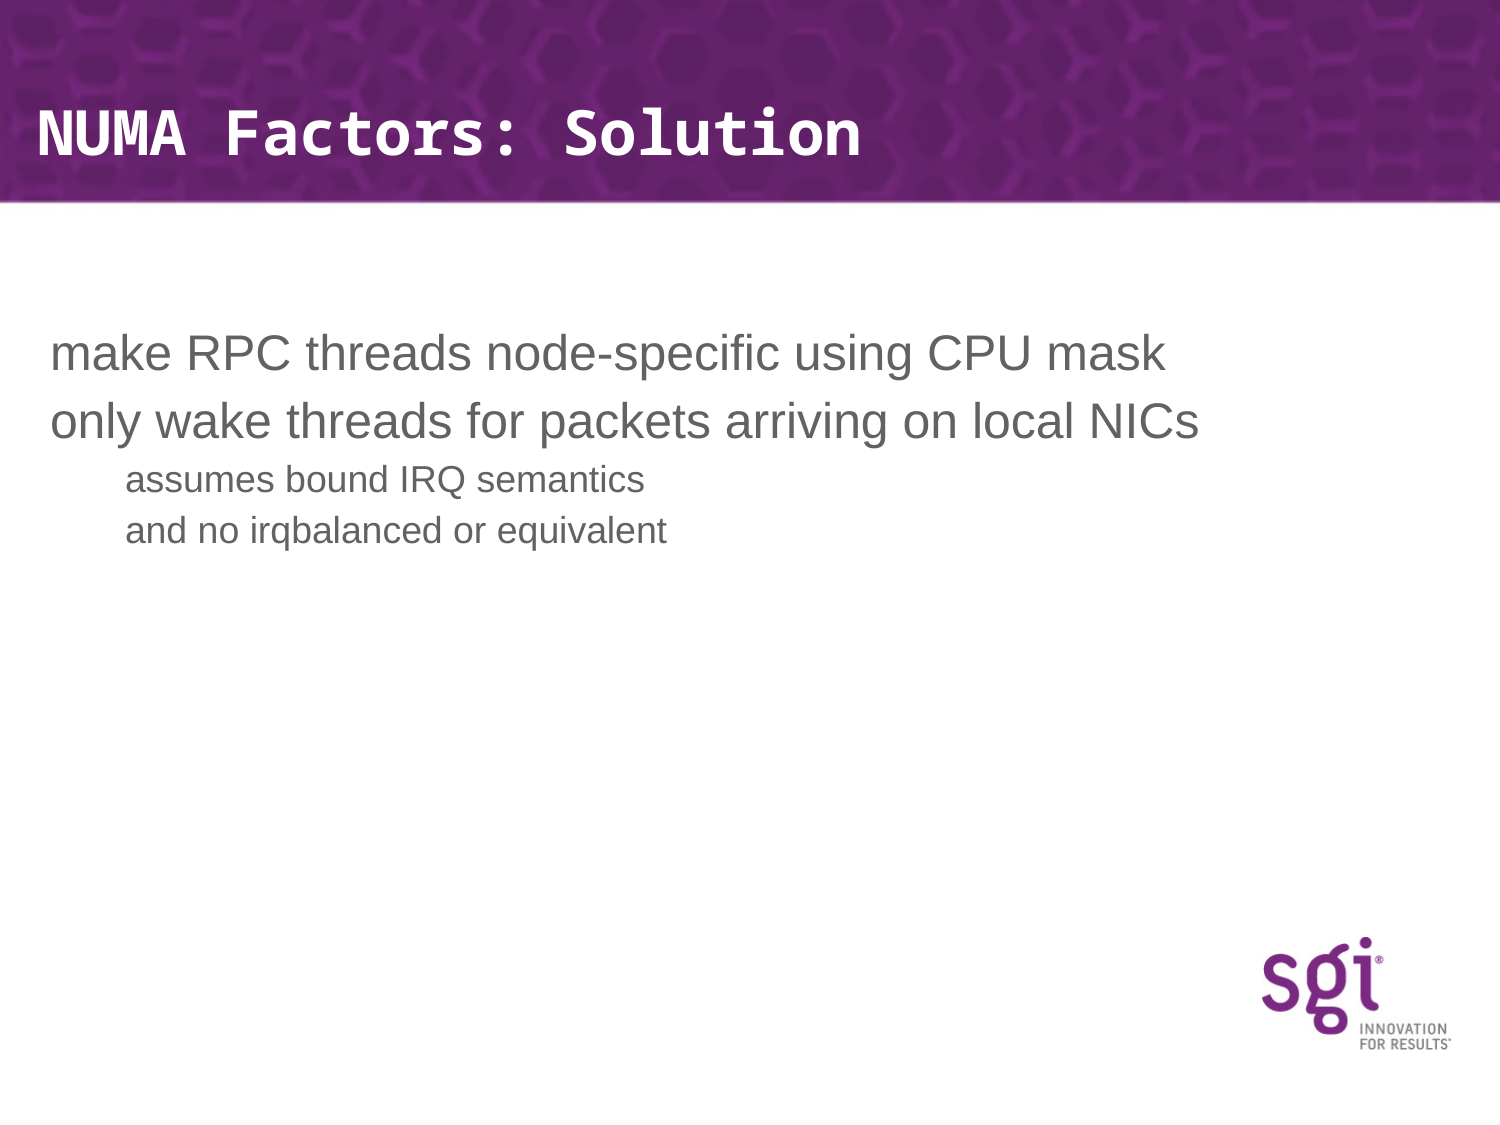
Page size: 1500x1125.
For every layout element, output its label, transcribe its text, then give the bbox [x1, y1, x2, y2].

picture [0, 0, 1500, 1050]
list make RPC threads node-specific using CPU mask only wake threads for packets arriving on local NICs assumes bound IRQ semantics and no irqbalanced or equivalent [50, 324, 1326, 863]
title NUMA Factors: Solution [37, 37, 1313, 226]
